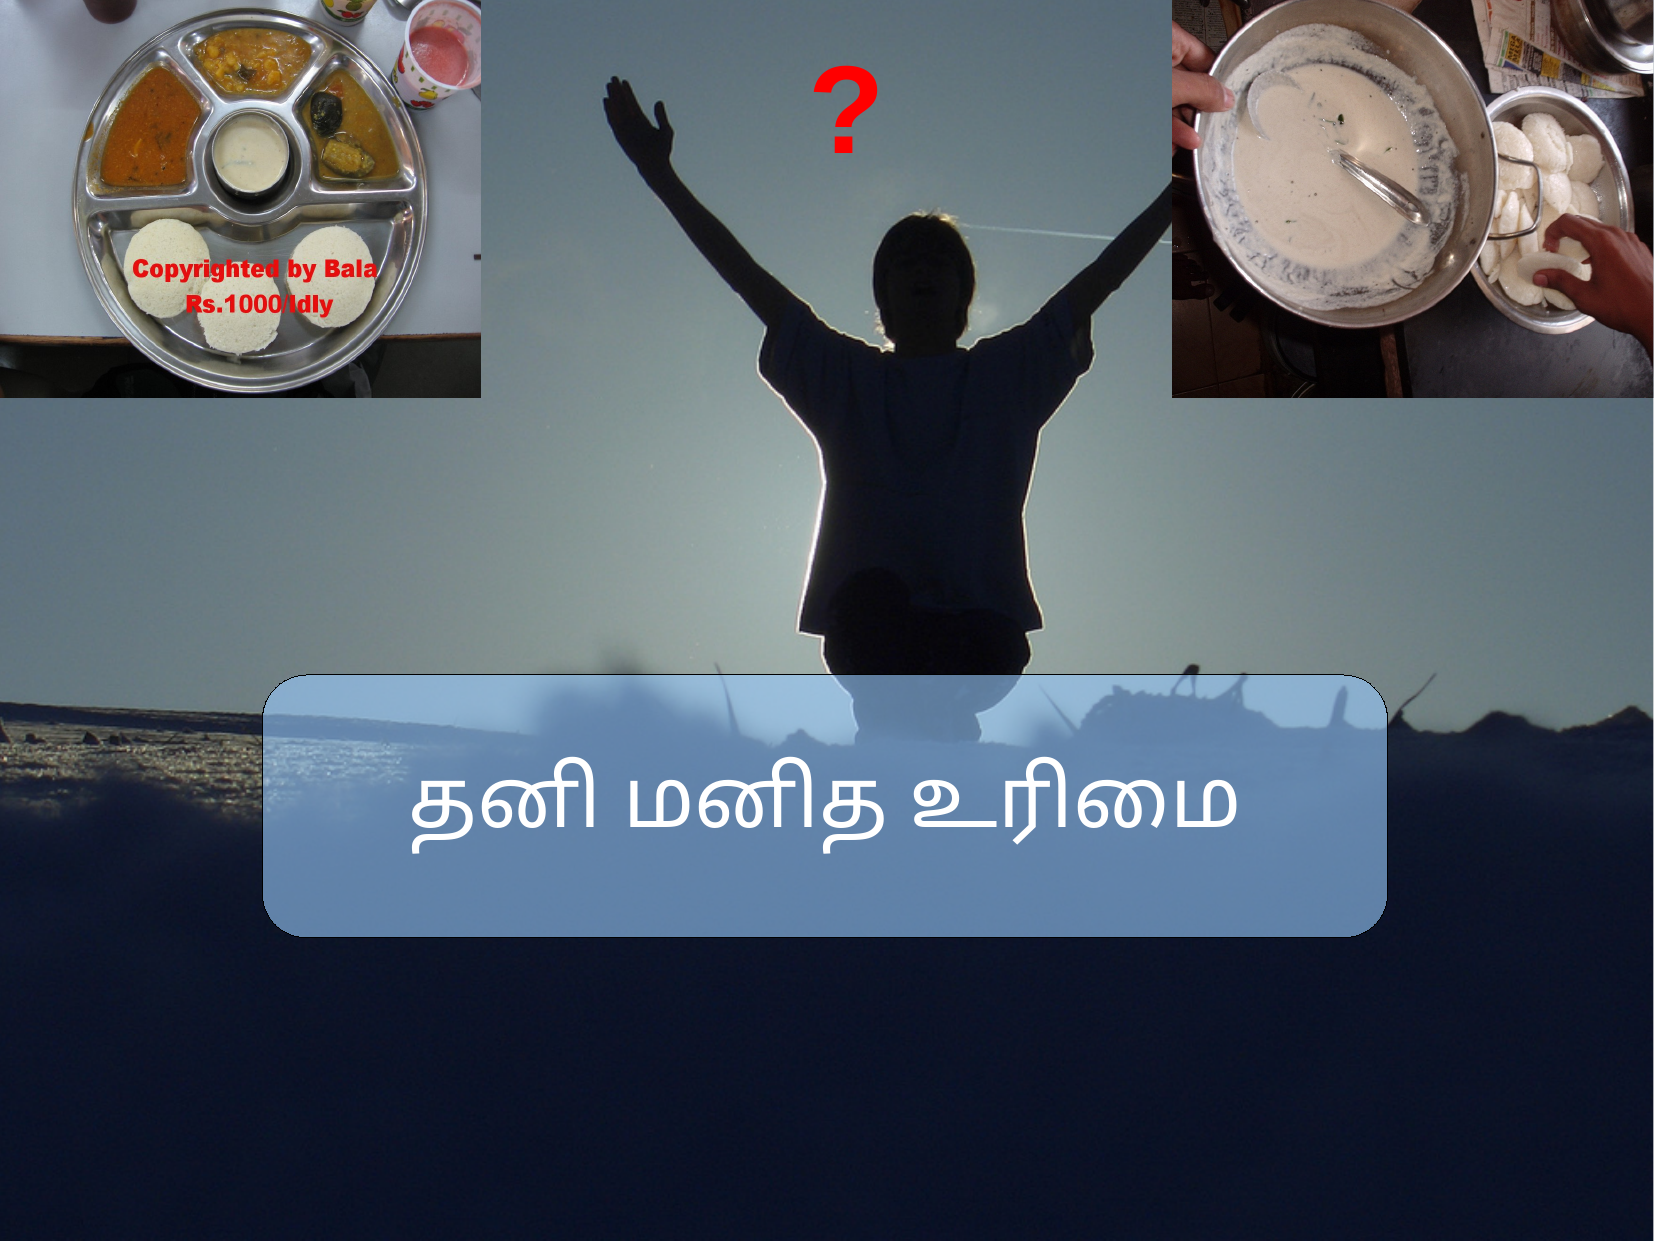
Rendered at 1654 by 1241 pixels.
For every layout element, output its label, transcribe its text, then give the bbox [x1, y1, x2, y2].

text_box தனி மனித உரிமை [262, 674, 1388, 938]
text_box ? [794, 32, 901, 188]
picture [0, 0, 1654, 1241]
